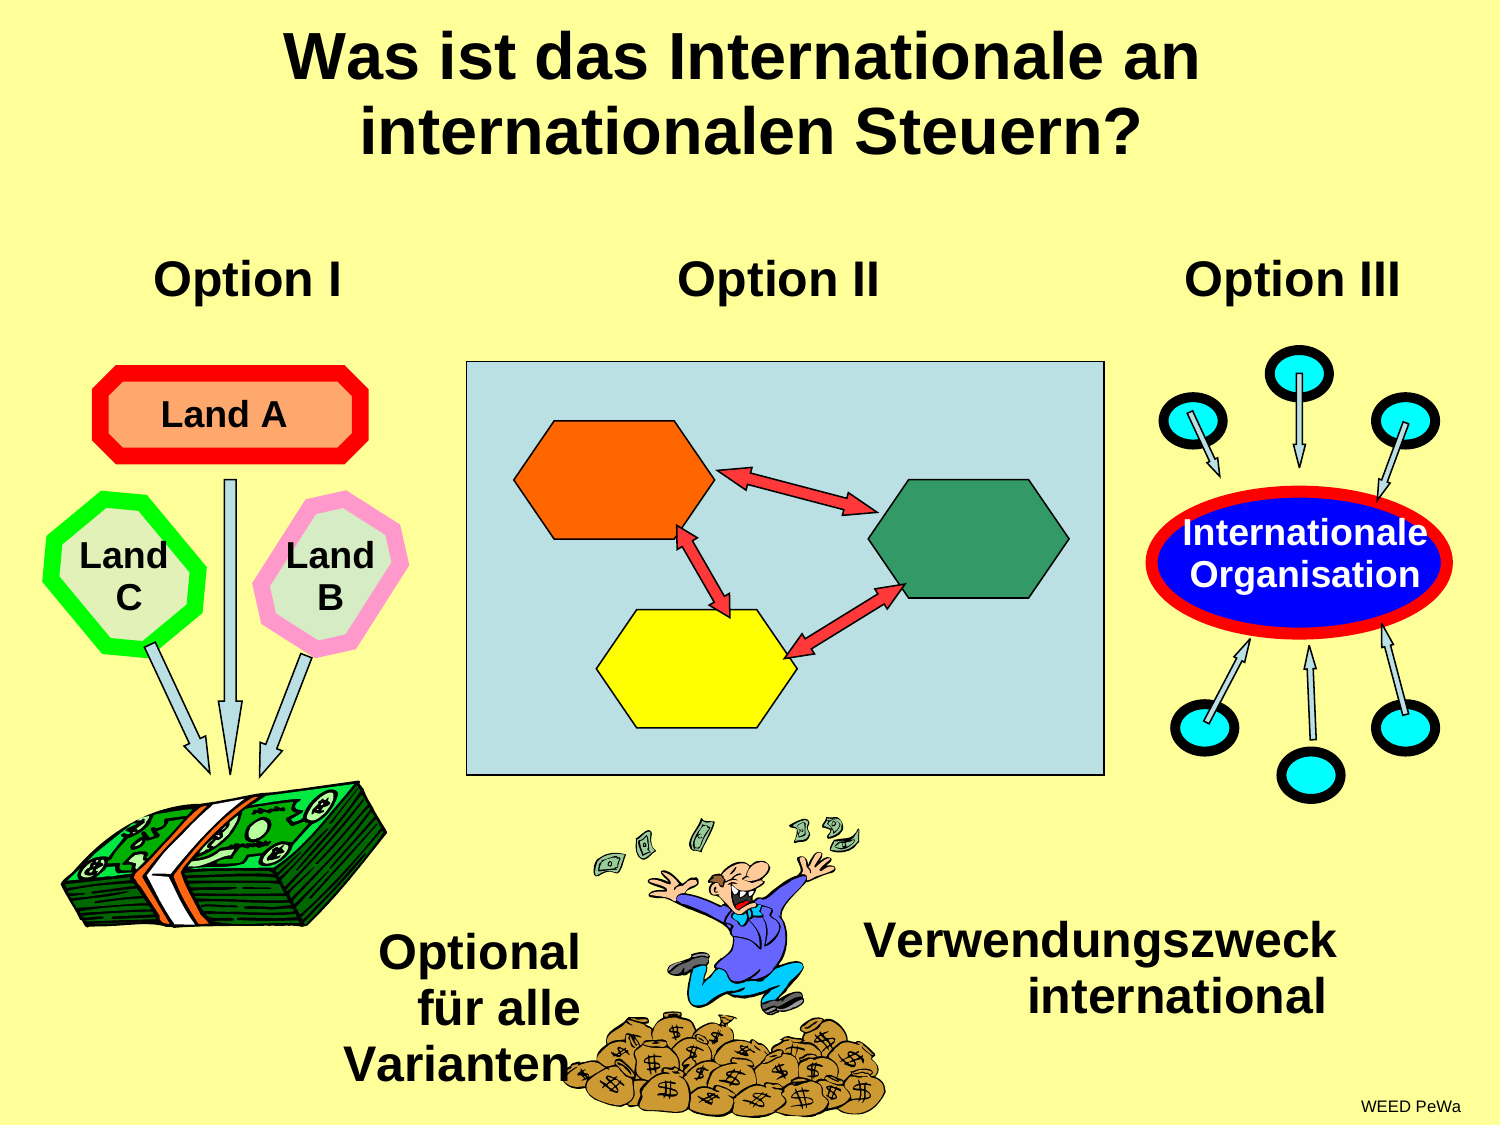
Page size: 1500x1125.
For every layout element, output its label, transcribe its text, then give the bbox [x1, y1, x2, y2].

text_box Optional für alle Varianten [277, 916, 597, 1100]
text_box Land B [248, 527, 455, 627]
text_box [259, 653, 312, 777]
text_box Option I [41, 243, 455, 315]
text_box [224, 479, 237, 527]
text_box Option II [572, 243, 987, 315]
text_box WEED PeWa [1346, 1089, 1500, 1125]
text_box [90, 627, 210, 774]
text_box Verwendungszweck international [832, 904, 1353, 1032]
picture [28, 686, 429, 1043]
text_box Option III [1086, 243, 1500, 315]
text_box Internationale Organisation [1163, 503, 1448, 603]
text_box [466, 361, 1105, 776]
text_box [1281, 751, 1341, 799]
text_box [297, 499, 389, 527]
picture [560, 813, 891, 1125]
text_box [106, 373, 361, 456]
title Was ist das Internationale an internationalen Steuern? [76, 0, 1427, 188]
text_box [1219, 397, 1436, 503]
text_box [218, 627, 243, 776]
text_box [1151, 535, 1163, 590]
text_box Land A [100, 385, 349, 443]
text_box [1304, 645, 1317, 740]
text_box [1269, 350, 1329, 468]
text_box Land C [0, 527, 248, 627]
text_box [1177, 603, 1436, 752]
text_box [281, 627, 361, 650]
text_box [1175, 638, 1251, 752]
text_box [1163, 397, 1223, 477]
text_box [70, 499, 163, 527]
